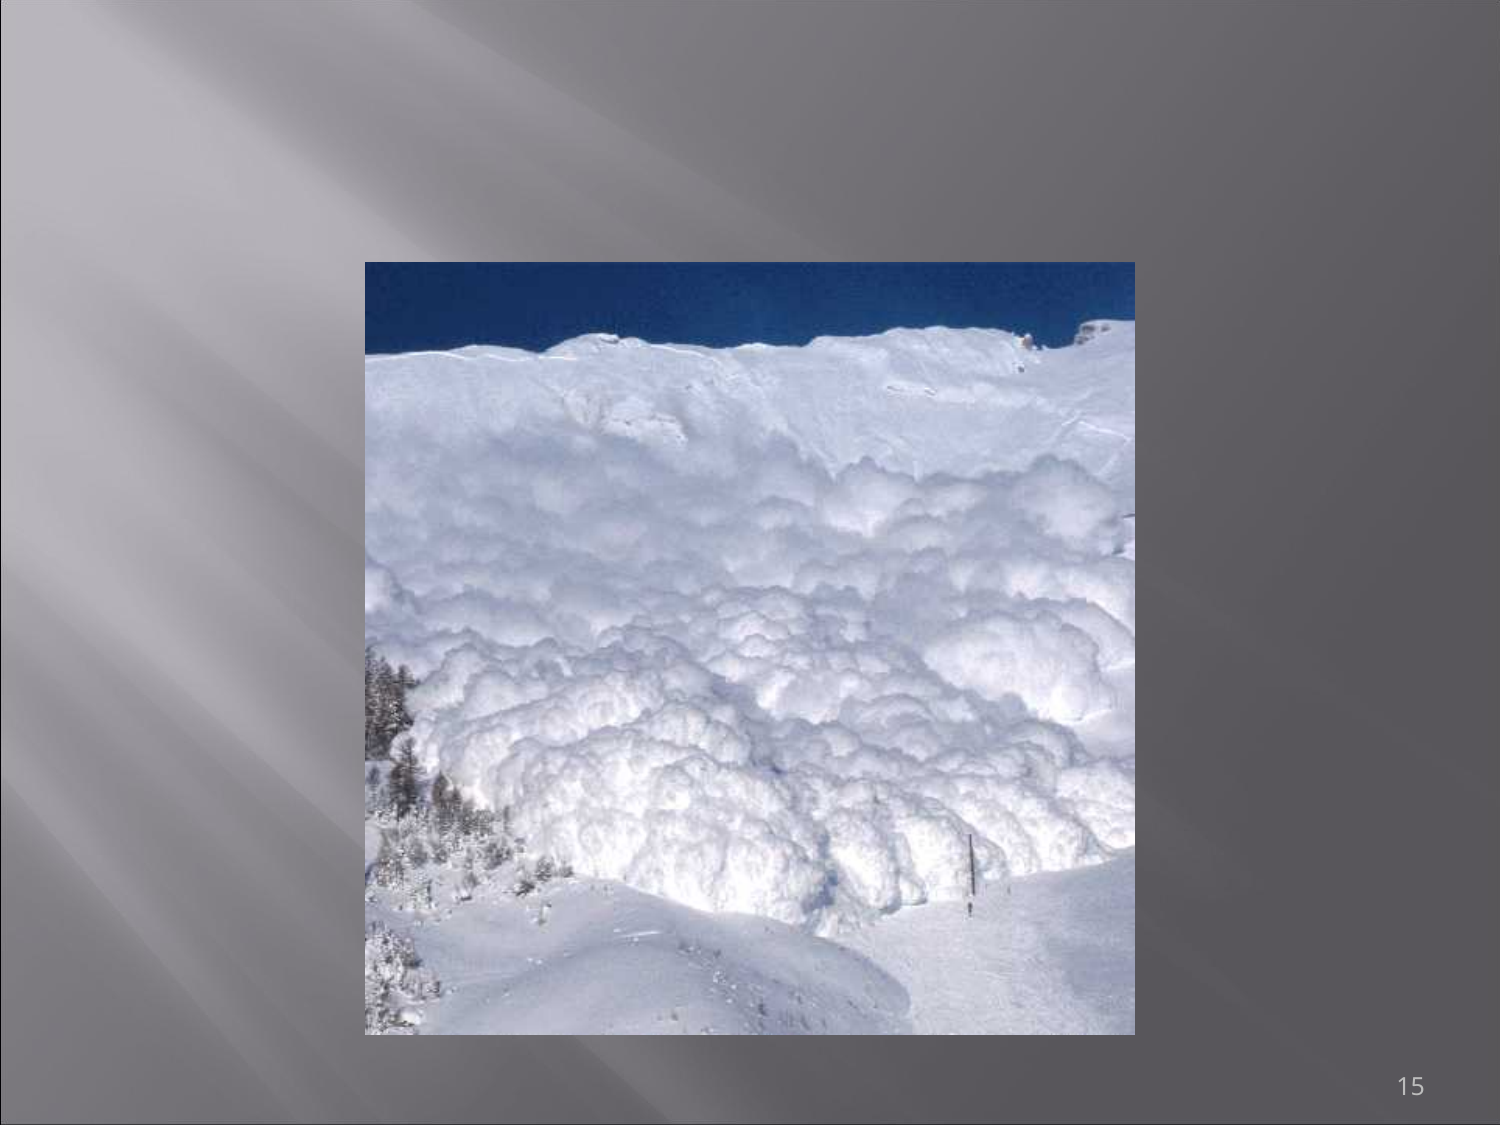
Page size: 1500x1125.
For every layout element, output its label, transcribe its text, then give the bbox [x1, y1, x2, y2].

picture [0, 0, 1500, 1125]
slide_number <number> [1299, 1052, 1425, 1113]
